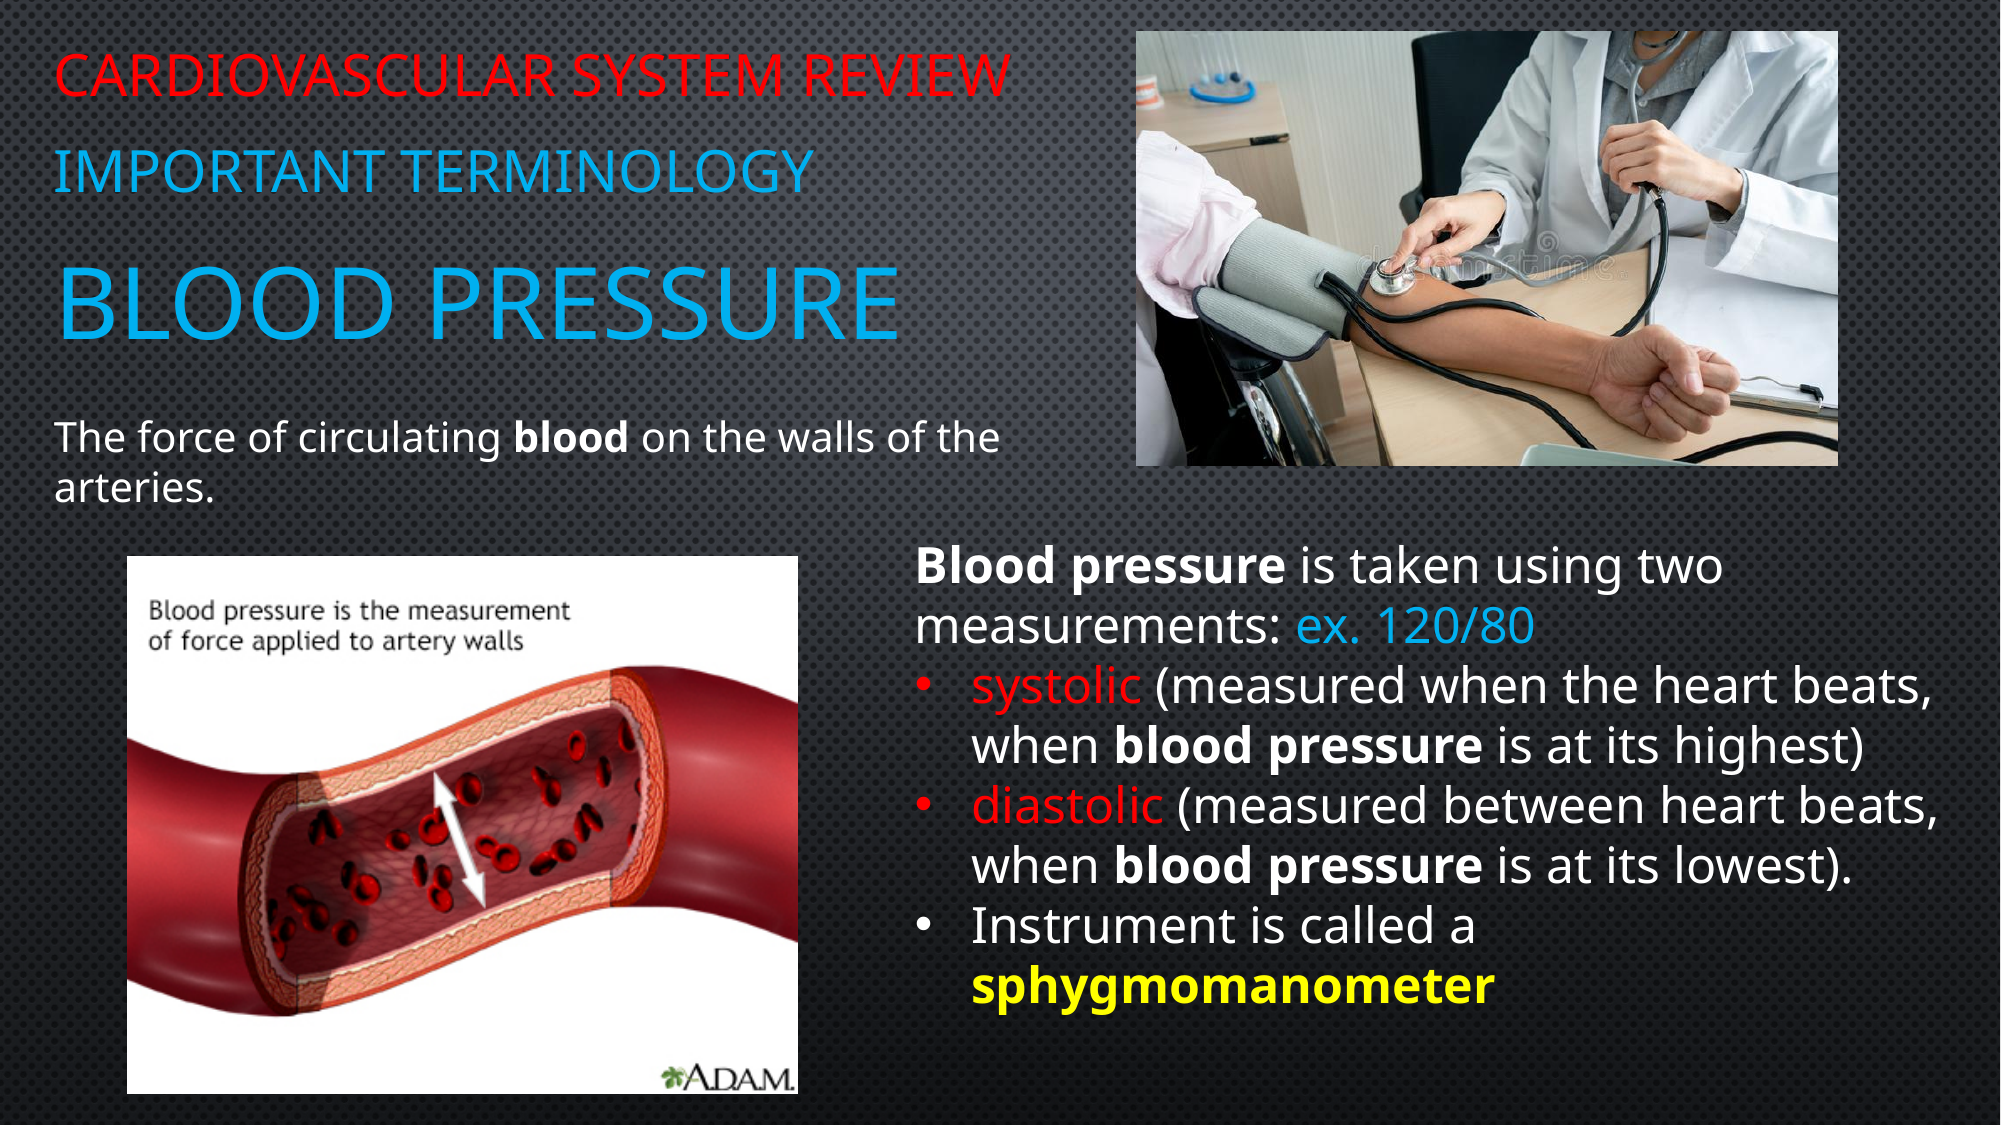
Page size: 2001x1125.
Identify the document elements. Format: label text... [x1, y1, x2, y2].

text_box The force of circulating blood on the walls of the arteries. [39, 403, 1093, 564]
text_box Cardiovascular system review [39, 31, 1065, 126]
picture [0, 0, 2001, 1125]
text_box IMPORTANT TERMINOLOGY [39, 126, 1136, 212]
text_box Blood pressure is taken using two measurements: ex. 120/80 systolic (measured when the heart beats, when blood pressure is at its highest) diastolic (measured between heart beats, when blood pressure is at its lowest). Instrument is called a sphygmomanometer [899, 465, 1987, 1021]
text_box BLOOD PRESSURE [39, 232, 1026, 367]
